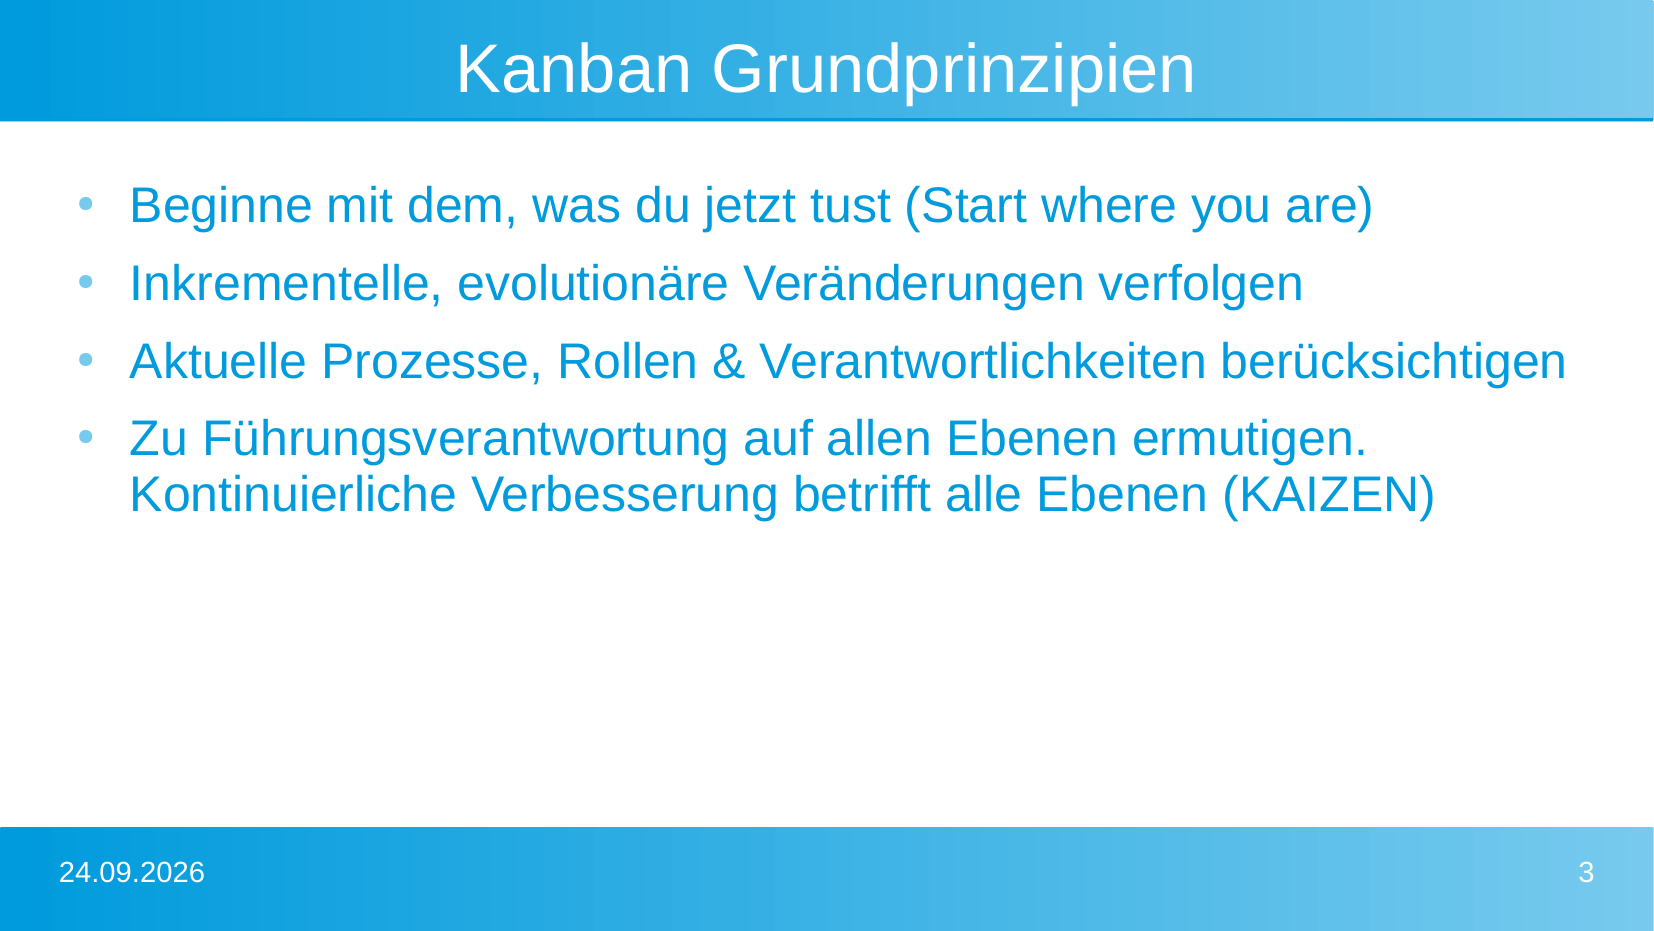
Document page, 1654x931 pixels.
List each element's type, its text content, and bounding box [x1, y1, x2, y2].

title Kanban Grundprinzipien [59, 29, 1595, 108]
list Beginne mit dem, was du jetzt tust (Start where you are) Inkrementelle, evolutionäre Veränderungen verfolgen Aktuelle Prozesse, Rollen & Verantwortlichkeiten berücksichtigen Zu Führungsverantwortung auf allen Ebenen ermutigen. Kontinuierliche Verbesserung betrifft alle Ebenen (KAIZEN) [59, 177, 1595, 768]
